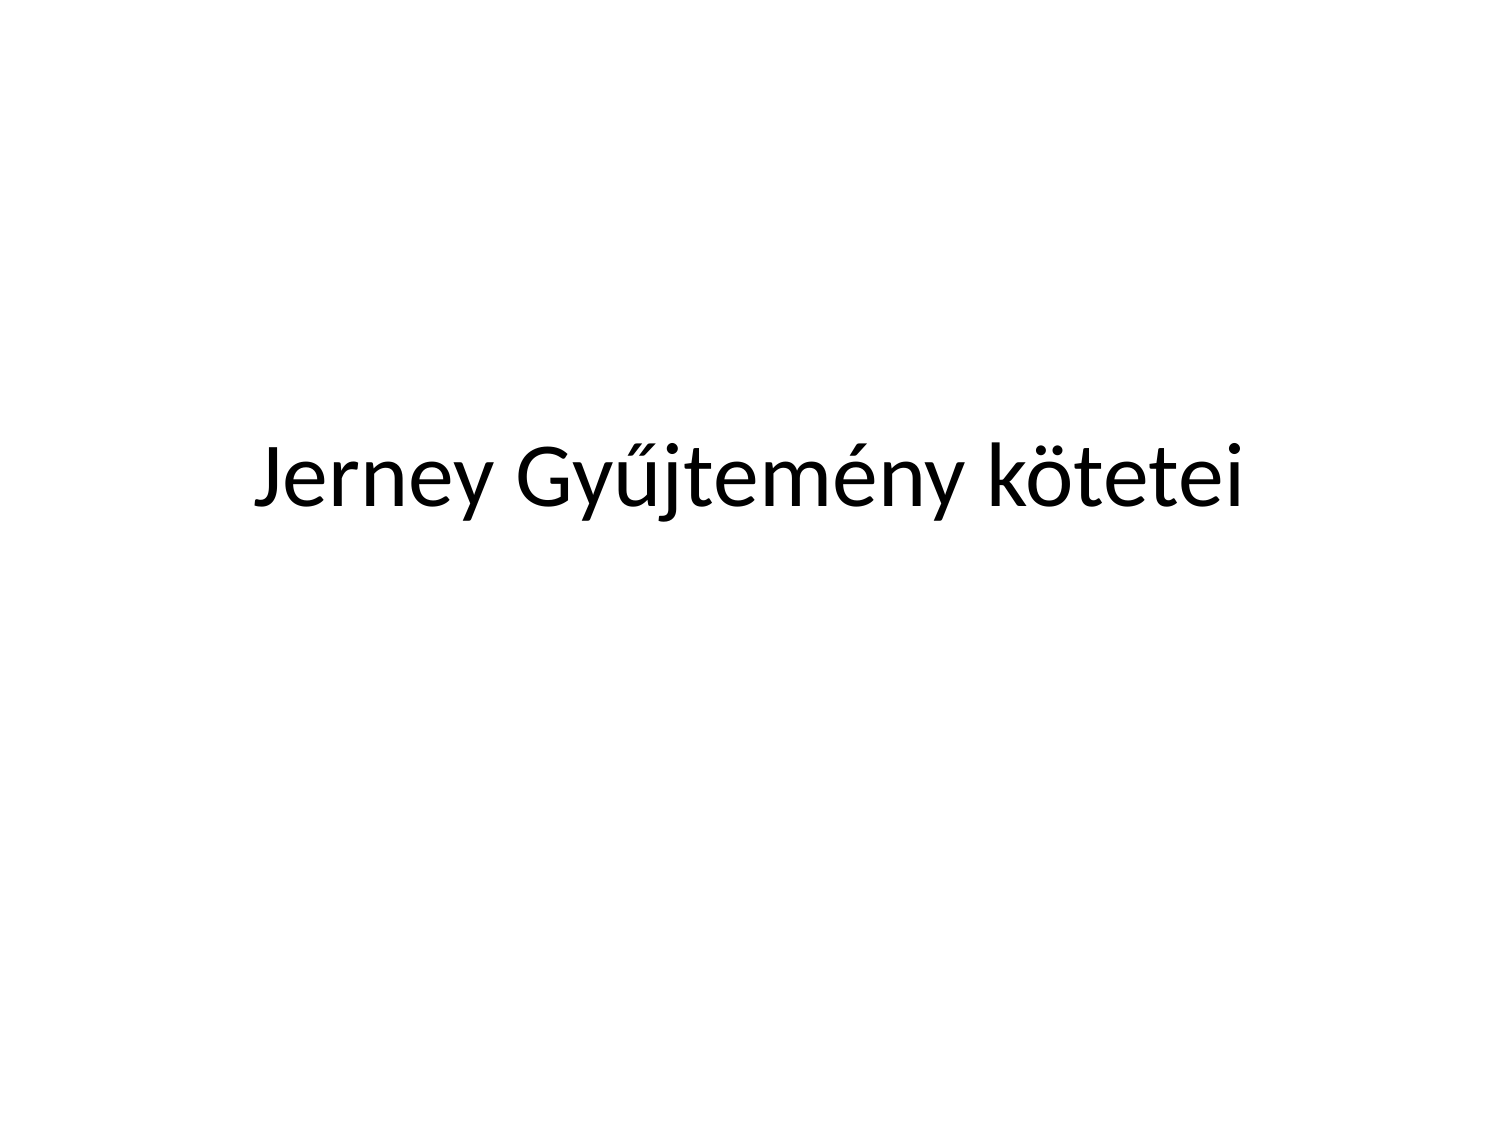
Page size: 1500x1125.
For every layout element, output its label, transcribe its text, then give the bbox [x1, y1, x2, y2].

title Jerney Gyűjtemény kötetei [112, 349, 1388, 591]
